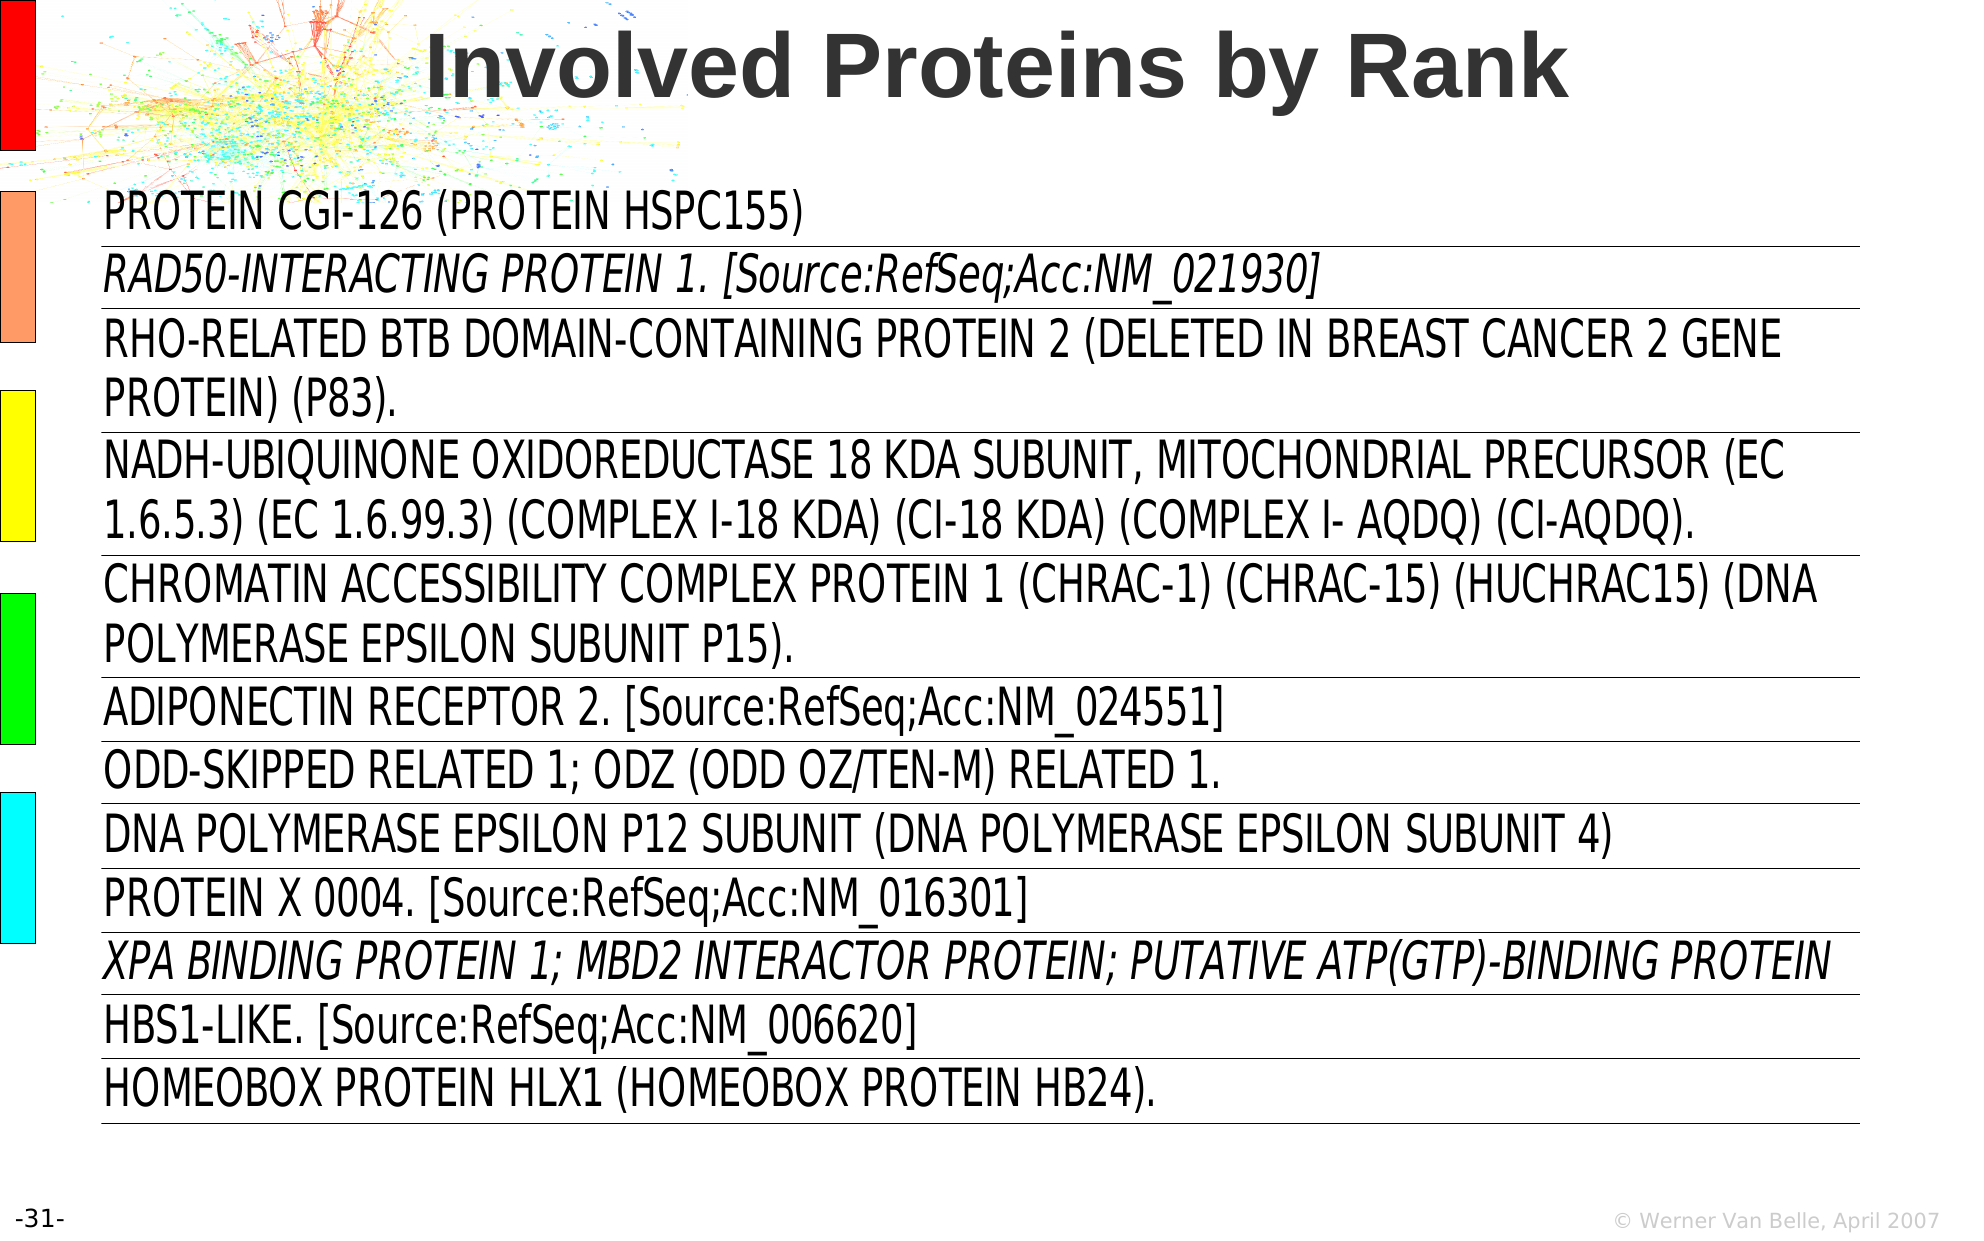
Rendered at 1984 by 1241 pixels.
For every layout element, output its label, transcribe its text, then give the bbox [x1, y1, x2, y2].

chart [101, 181, 1863, 1124]
title Involved Proteins by Rank [150, 0, 1845, 133]
